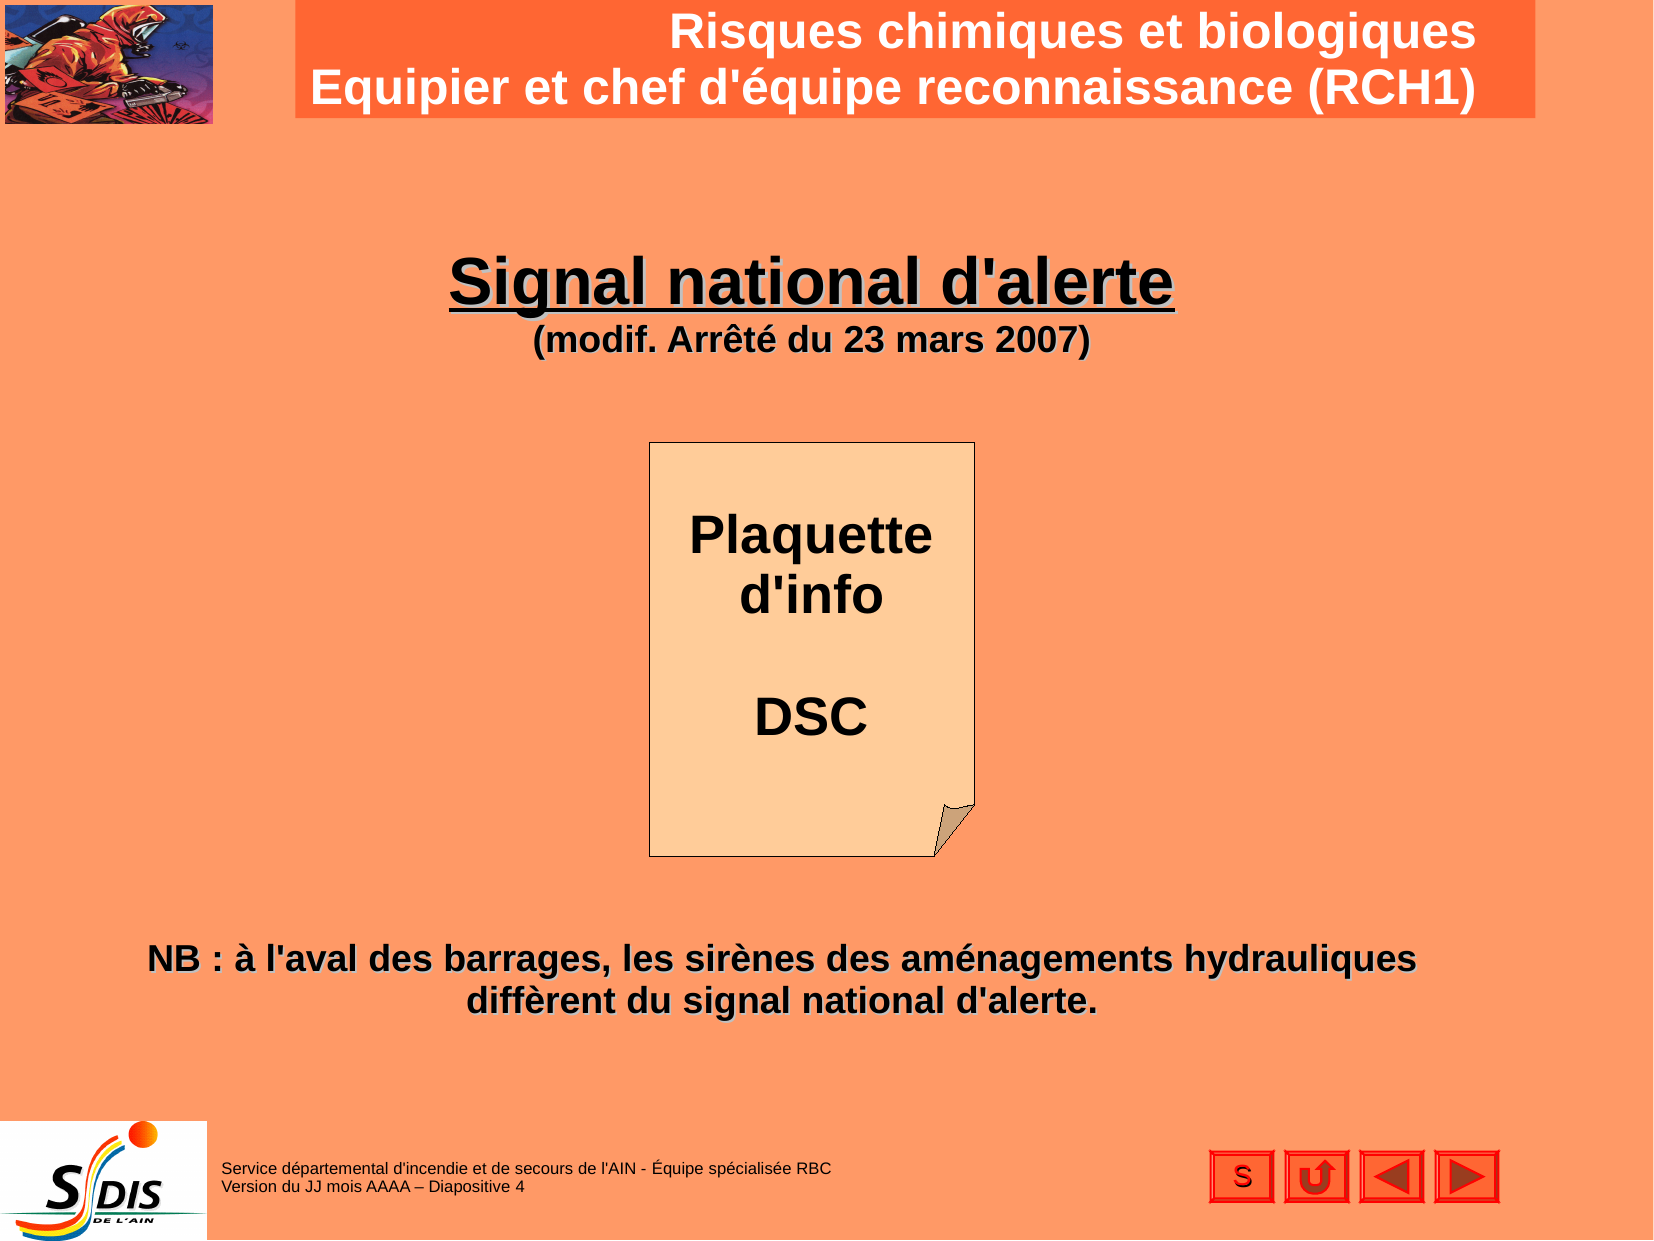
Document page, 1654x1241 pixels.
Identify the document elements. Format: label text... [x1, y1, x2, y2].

text_box Signal national d'alerte (modif. Arrêté du 23 mars 2007) [118, 236, 1506, 827]
text_box Plaquette d'info DSC [649, 442, 975, 857]
text_box [1437, 1151, 1499, 1202]
picture [0, 1121, 207, 1241]
text_box [1212, 1151, 1274, 1202]
text_box [1362, 1151, 1424, 1202]
text_box S [1217, 1151, 1267, 1200]
text_box NB : à l'aval des barrages, les sirènes des aménagements hydrauliques diffèrent du signal national d'alerte. [88, 930, 1477, 1032]
text_box [1287, 1151, 1349, 1202]
picture [5, 5, 213, 124]
